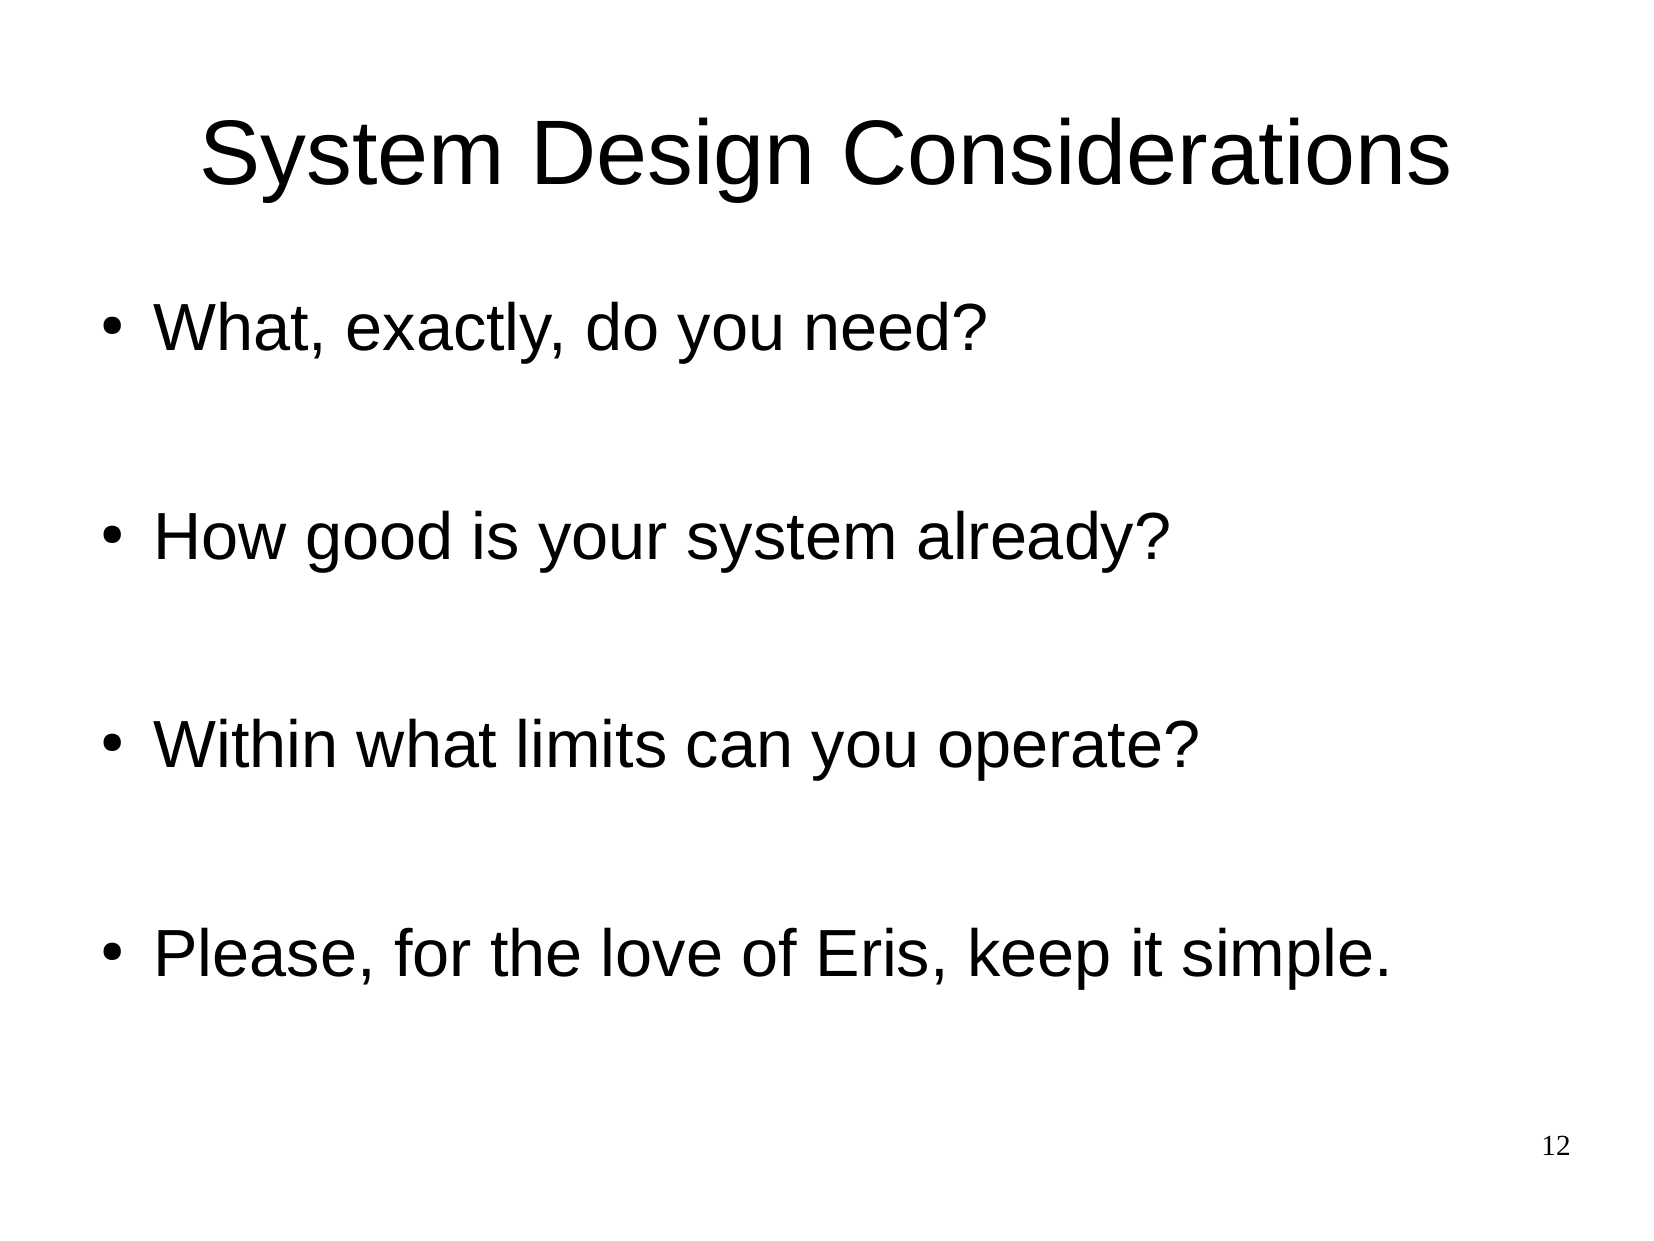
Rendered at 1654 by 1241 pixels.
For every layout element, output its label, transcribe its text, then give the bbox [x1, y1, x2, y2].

list What, exactly, do you need? How good is your system already? Within what limits can you operate? Please, for the love of Eris, keep it simple. [82, 290, 1571, 1109]
title System Design Considerations [82, 49, 1571, 257]
